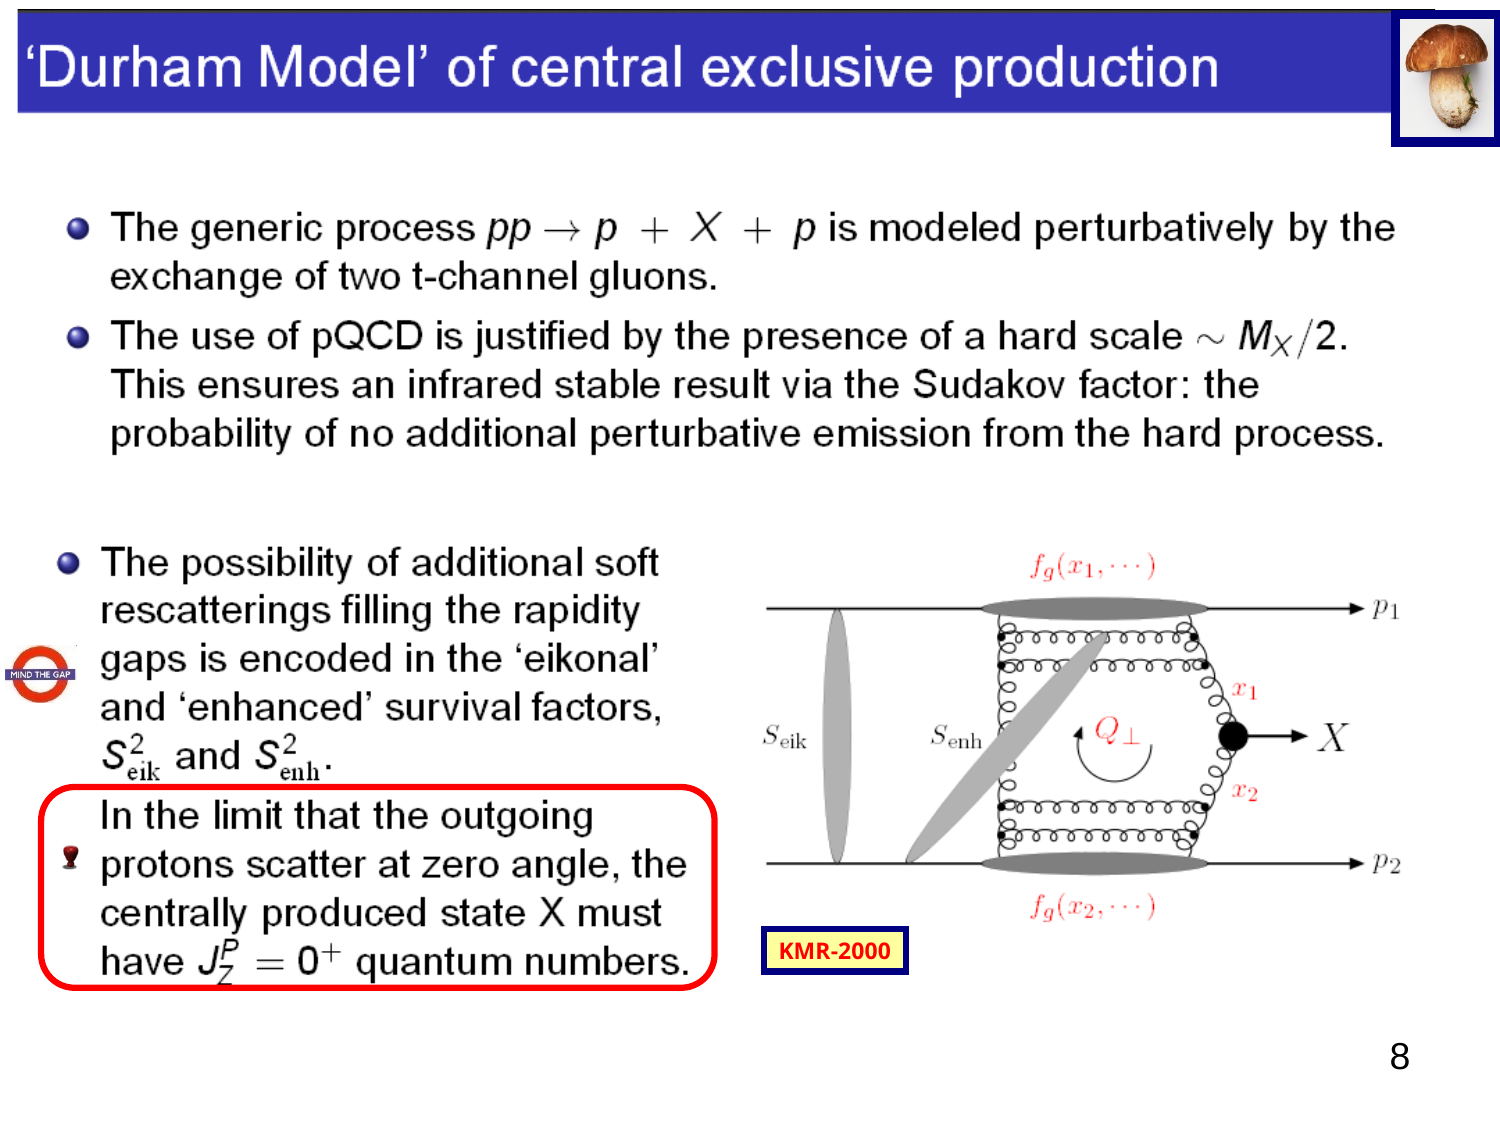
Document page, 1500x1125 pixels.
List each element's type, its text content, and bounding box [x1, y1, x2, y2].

picture [1400, 19, 1495, 138]
text_box KMR-2000 [763, 928, 907, 972]
picture [5, 7, 1436, 1022]
text_box <number> [1074, 1024, 1426, 1103]
